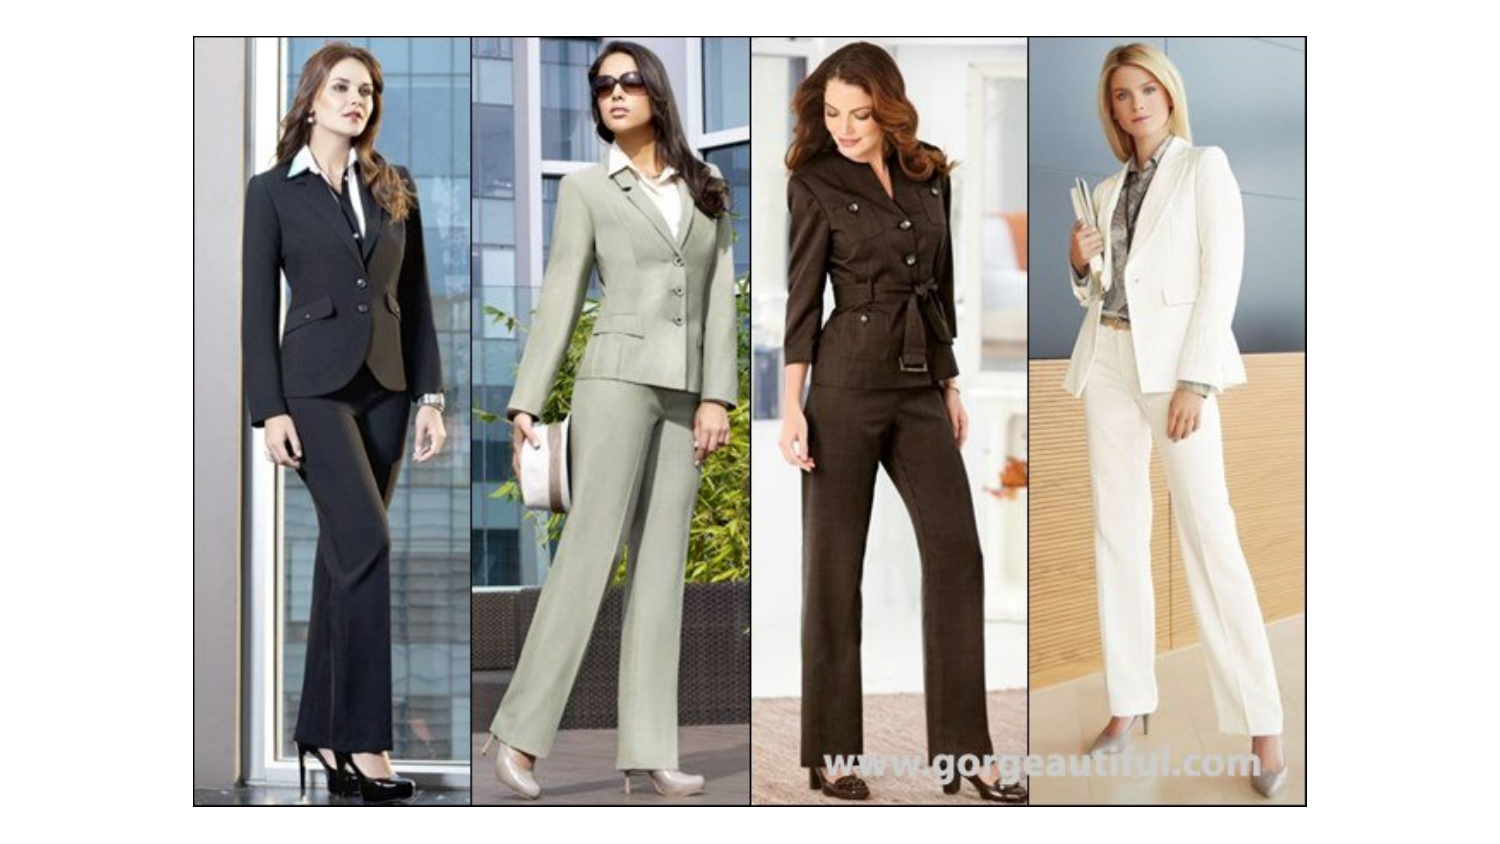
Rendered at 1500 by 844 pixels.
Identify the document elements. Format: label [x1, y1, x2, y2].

picture [110, 21, 1390, 822]
